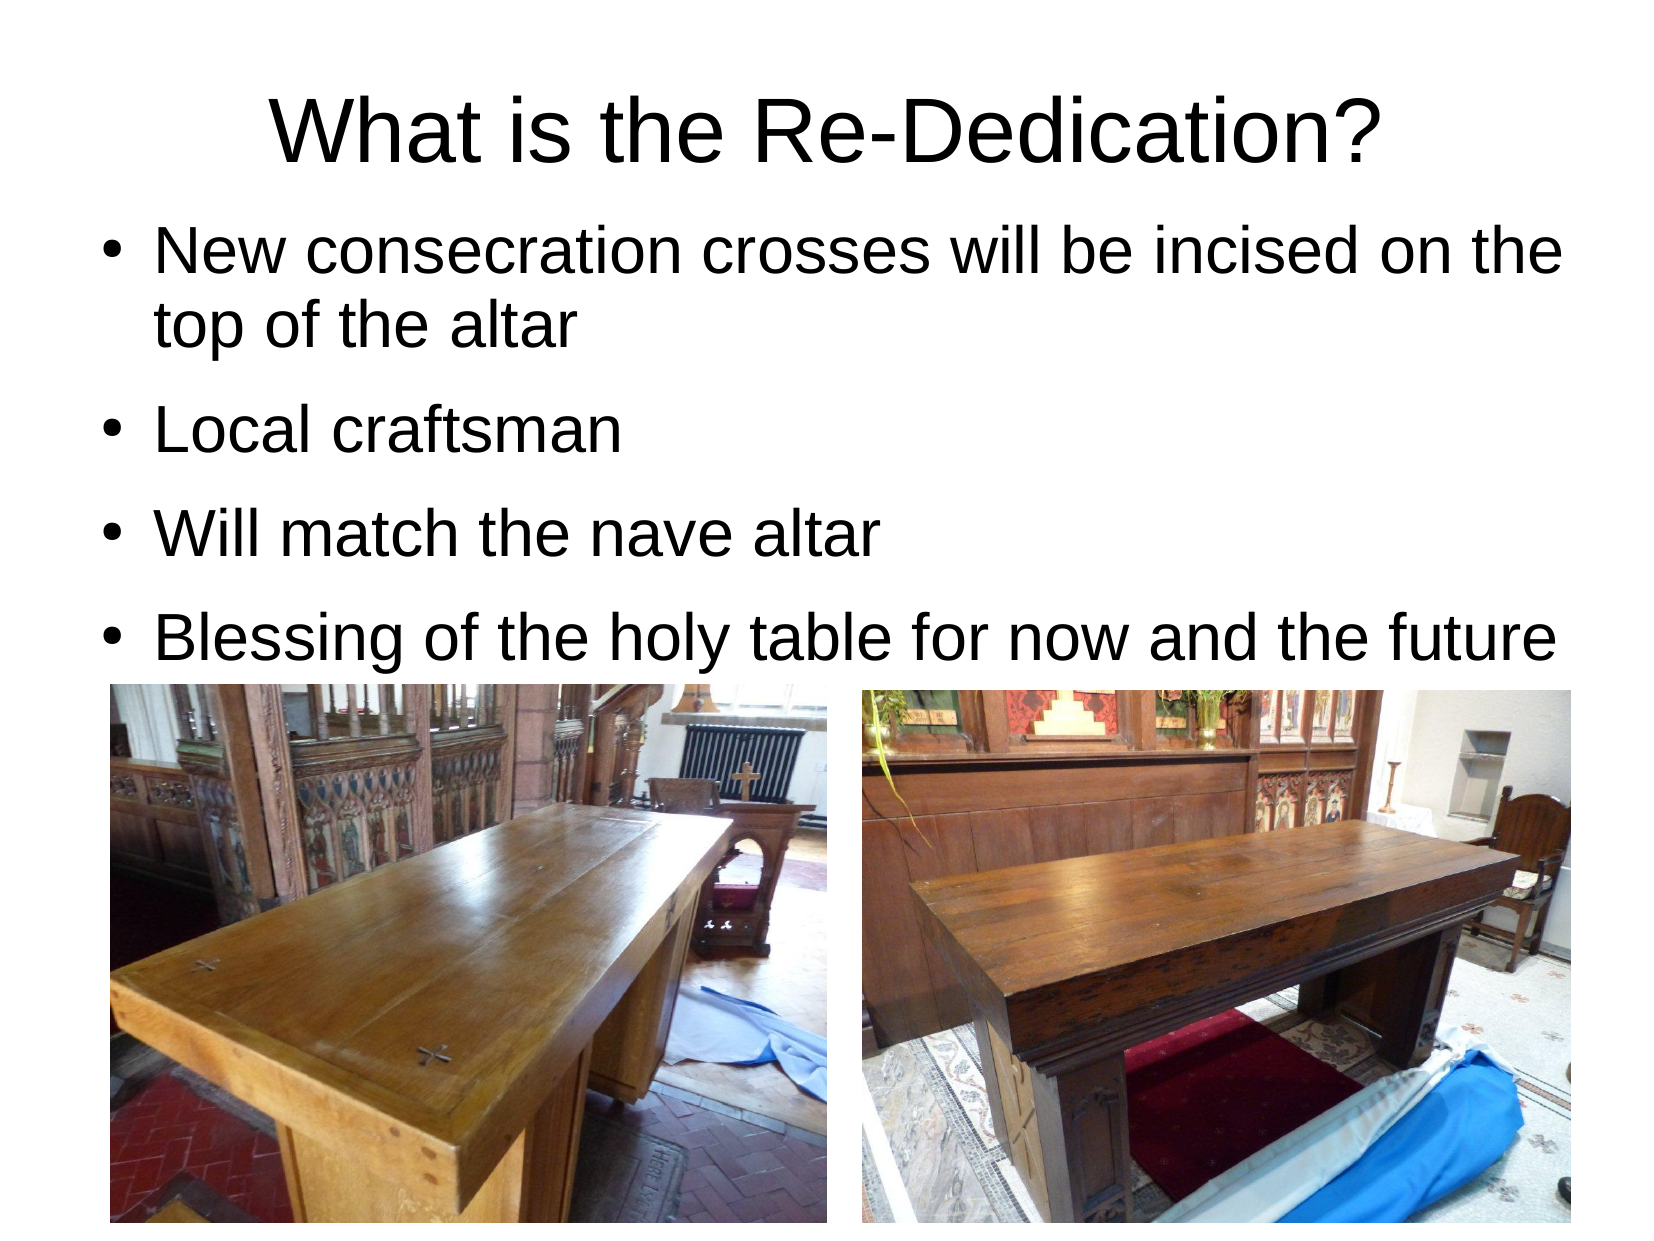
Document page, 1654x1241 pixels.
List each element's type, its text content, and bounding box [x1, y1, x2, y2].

title What is the Re-Dedication? [82, 49, 1571, 212]
picture [862, 690, 1571, 1223]
list New consecration crosses will be incised on the top of the altar Local craftsman Will match the nave altar Blessing of the holy table for now and the future [82, 212, 1571, 714]
picture [110, 684, 827, 1223]
